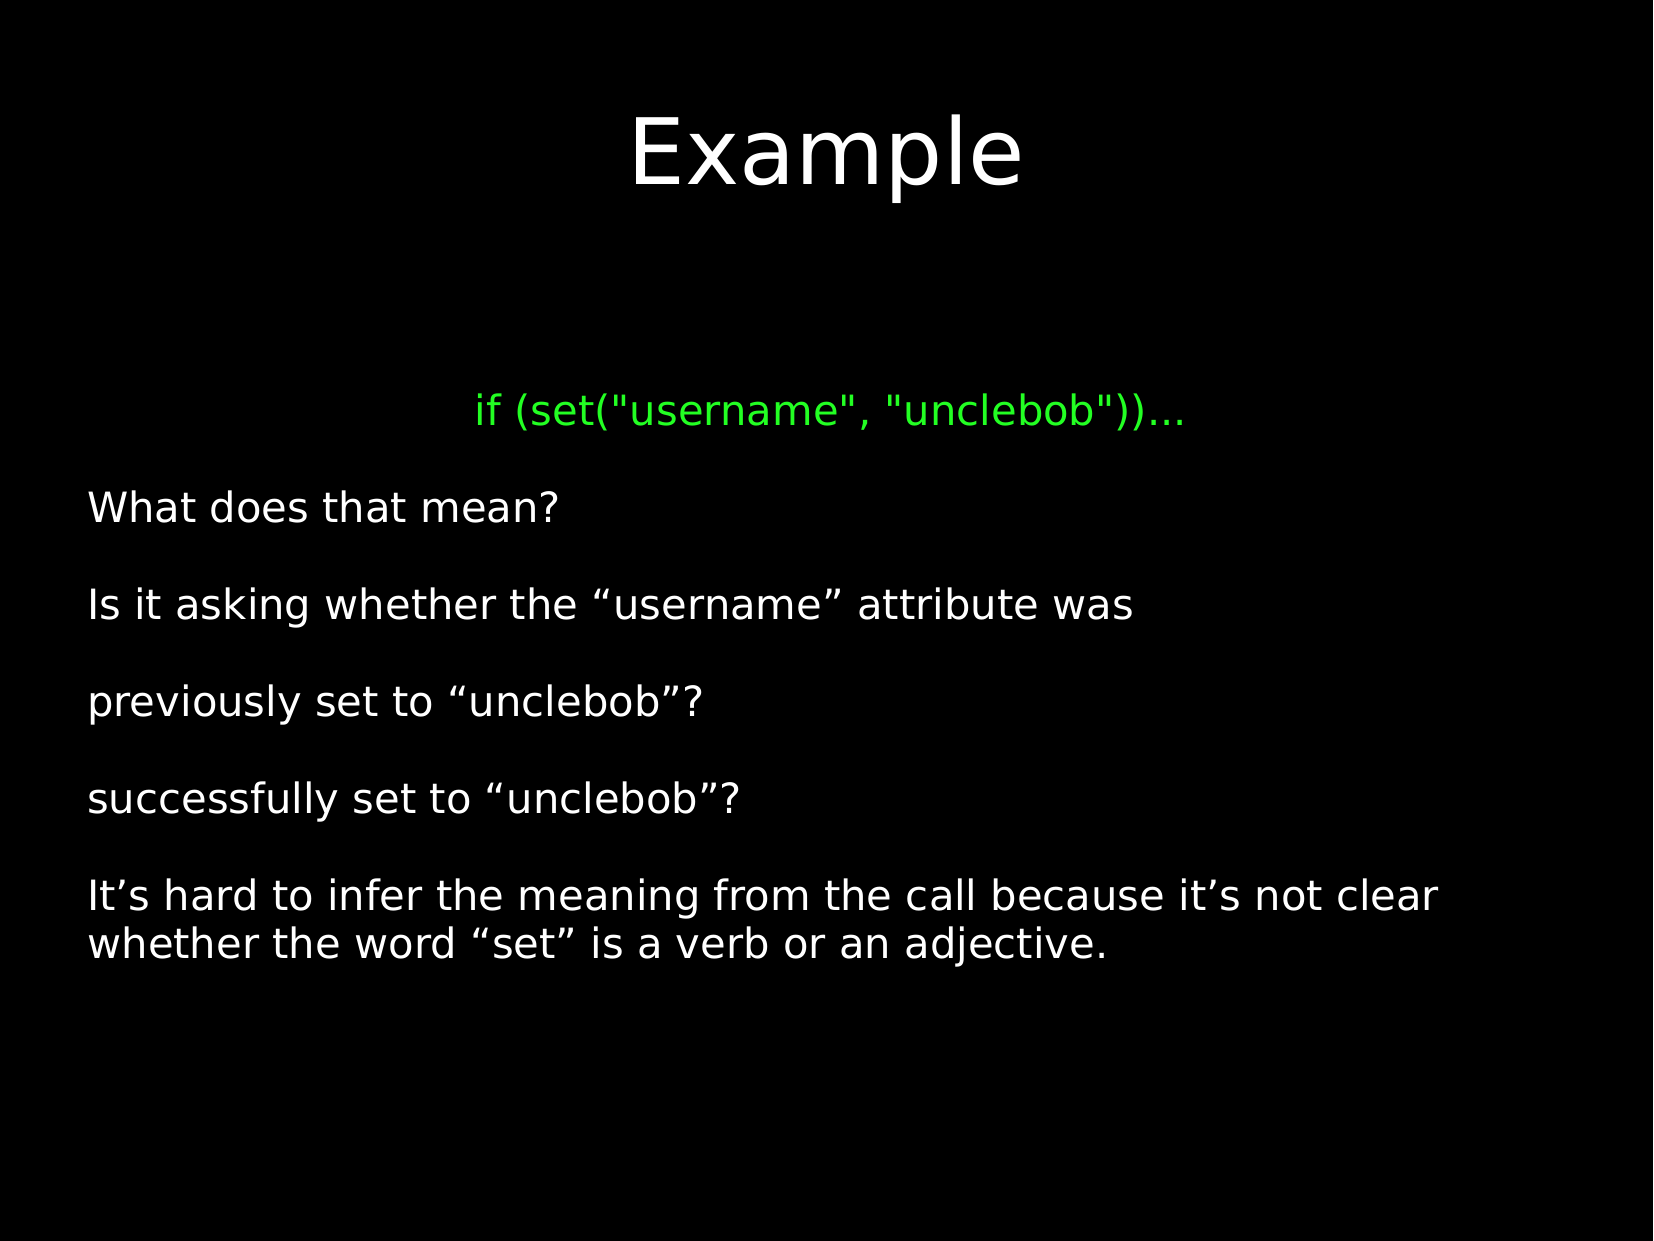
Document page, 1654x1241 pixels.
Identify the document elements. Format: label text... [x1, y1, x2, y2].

title Example [82, 56, 1571, 250]
subtitle if (set("username", "unclebob"))... What does that mean? Is it asking whether the “username” attribute was previously set to “unclebob”? successfully set to “unclebob”? It’s hard to infer the meaning from the call because it’s not clear whether the word “set” is a verb or an adjective. [87, 300, 1576, 1104]
